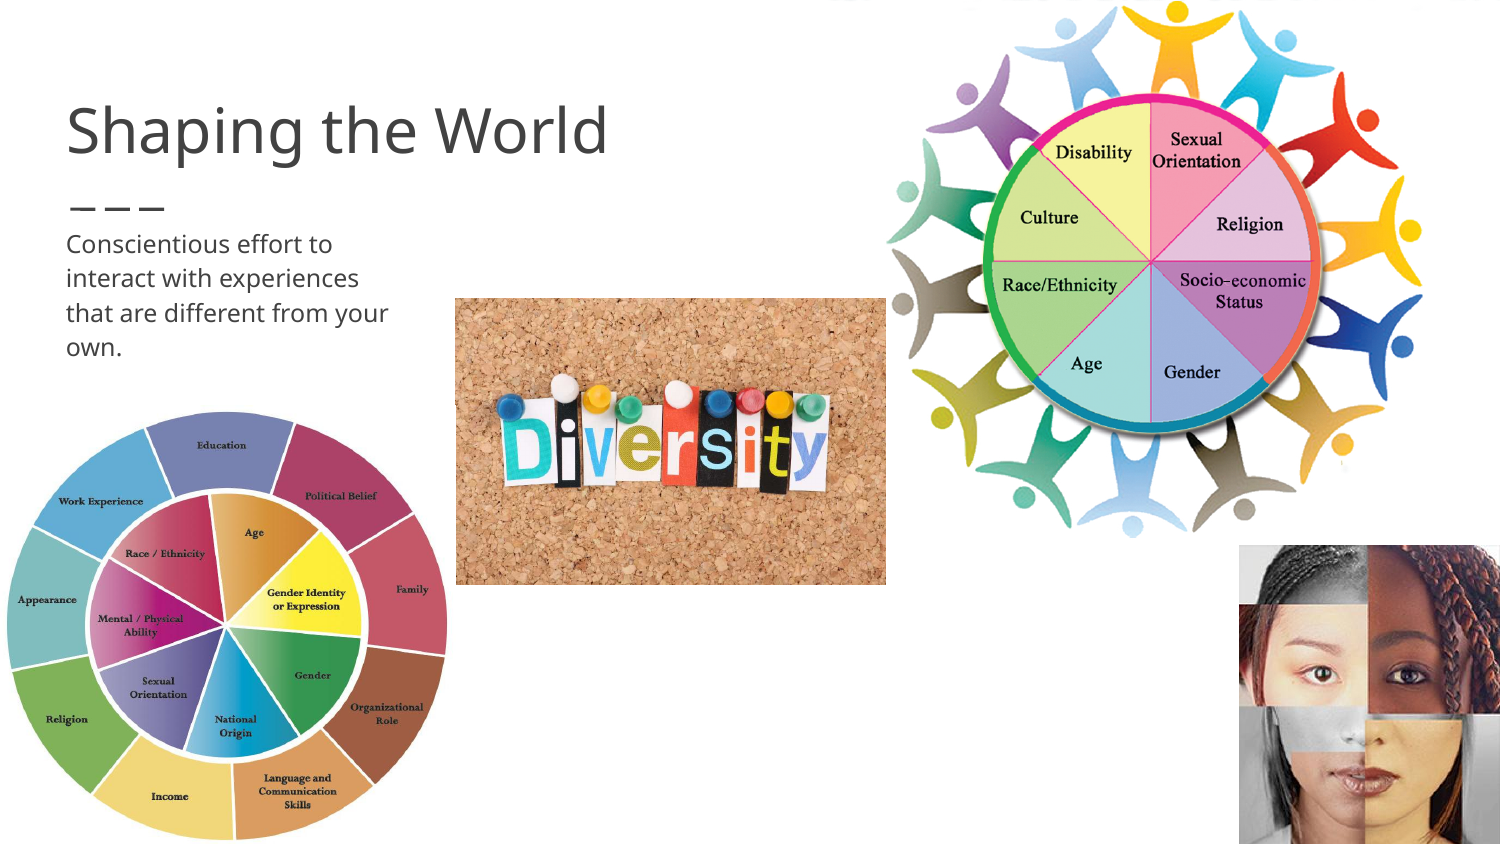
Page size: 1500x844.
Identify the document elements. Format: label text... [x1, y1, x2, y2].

title Shaping the World [51, 61, 828, 182]
picture [0, 0, 1500, 844]
list Conscientious effort to interact with experiences that are different from your own. [50, 208, 405, 405]
